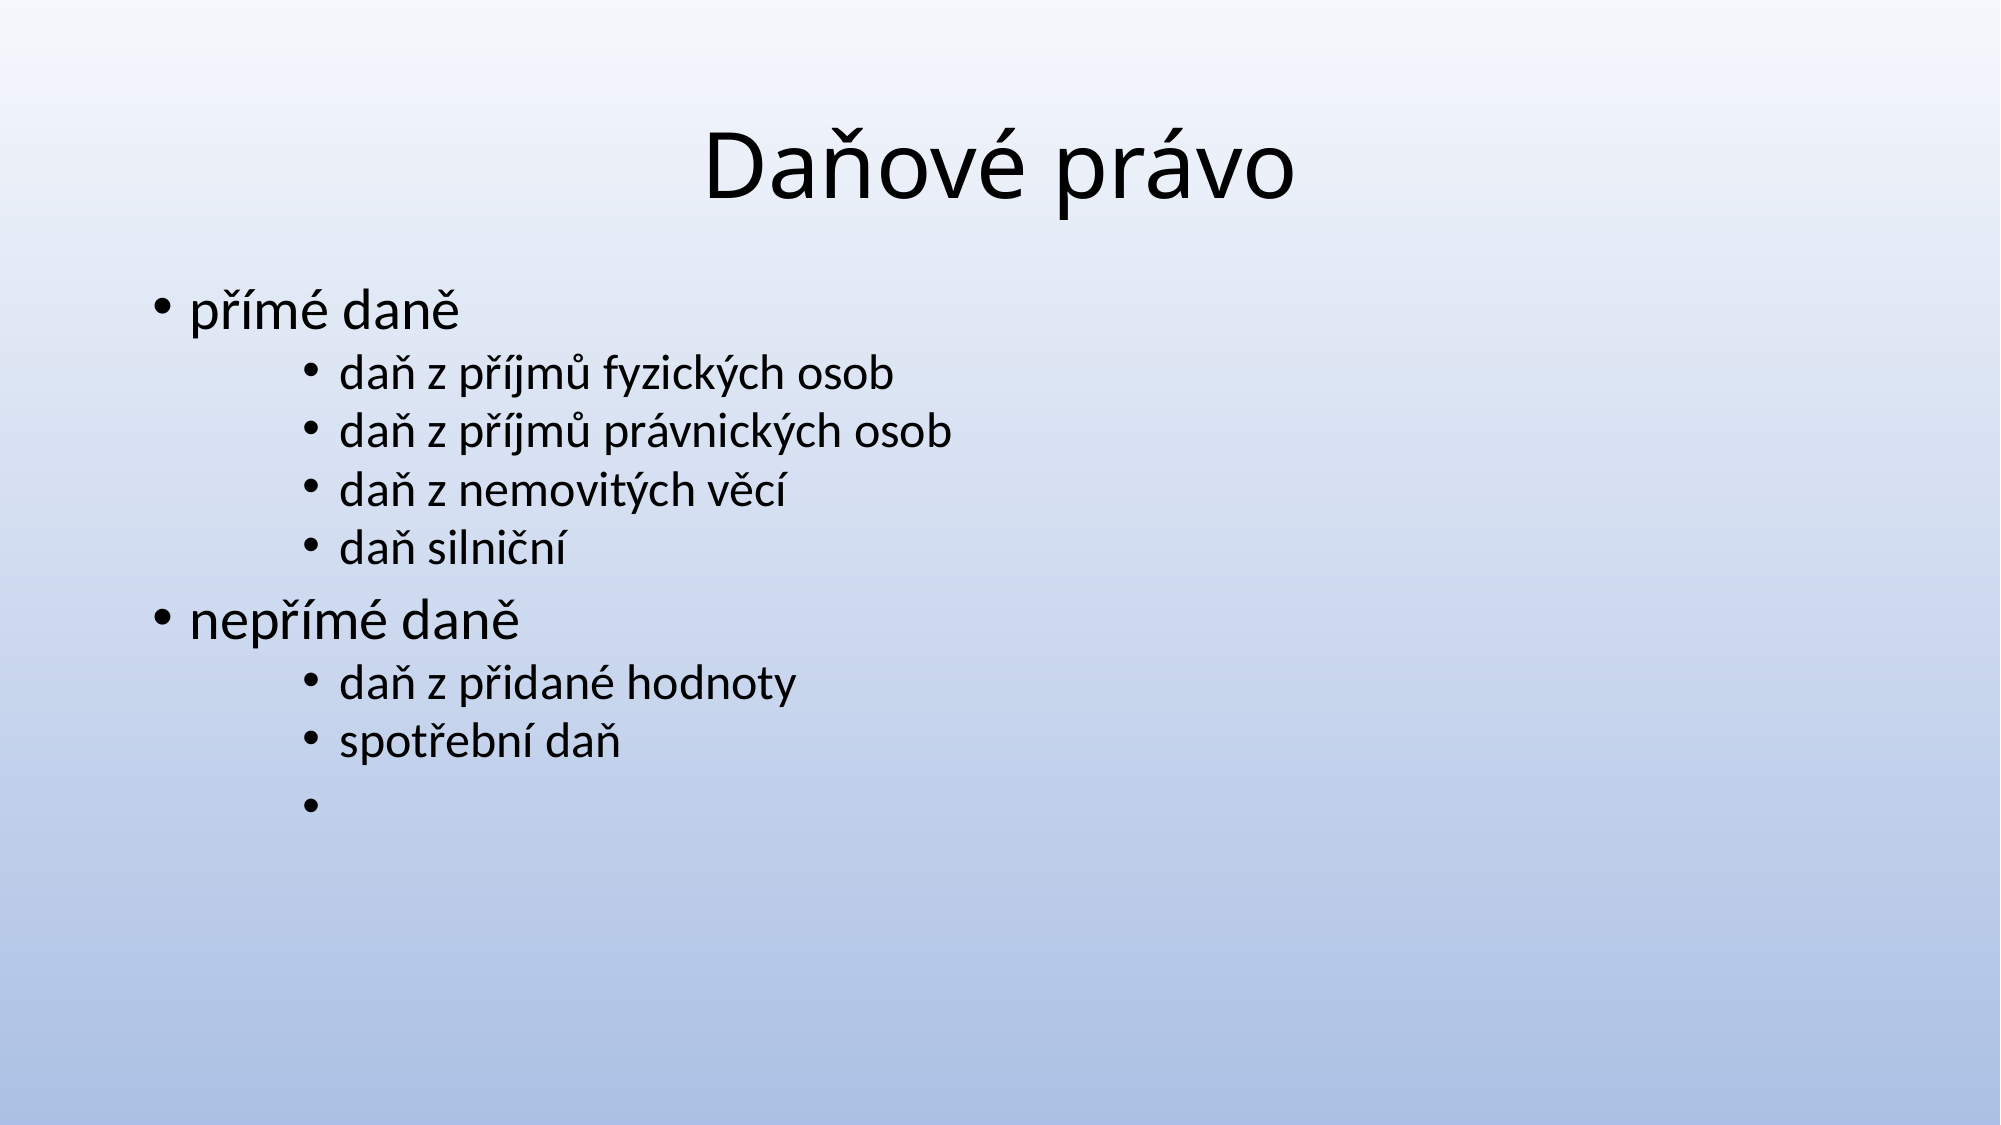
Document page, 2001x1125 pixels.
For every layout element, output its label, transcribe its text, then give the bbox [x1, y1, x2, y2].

list přímé daně daň z příjmů fyzických osob daň z příjmů právnických osob daň z nemovitých věcí daň silniční nepřímé daně daň z přidané hodnoty spotřební daň [137, 277, 1863, 1038]
title Daňové právo [137, 59, 1863, 277]
